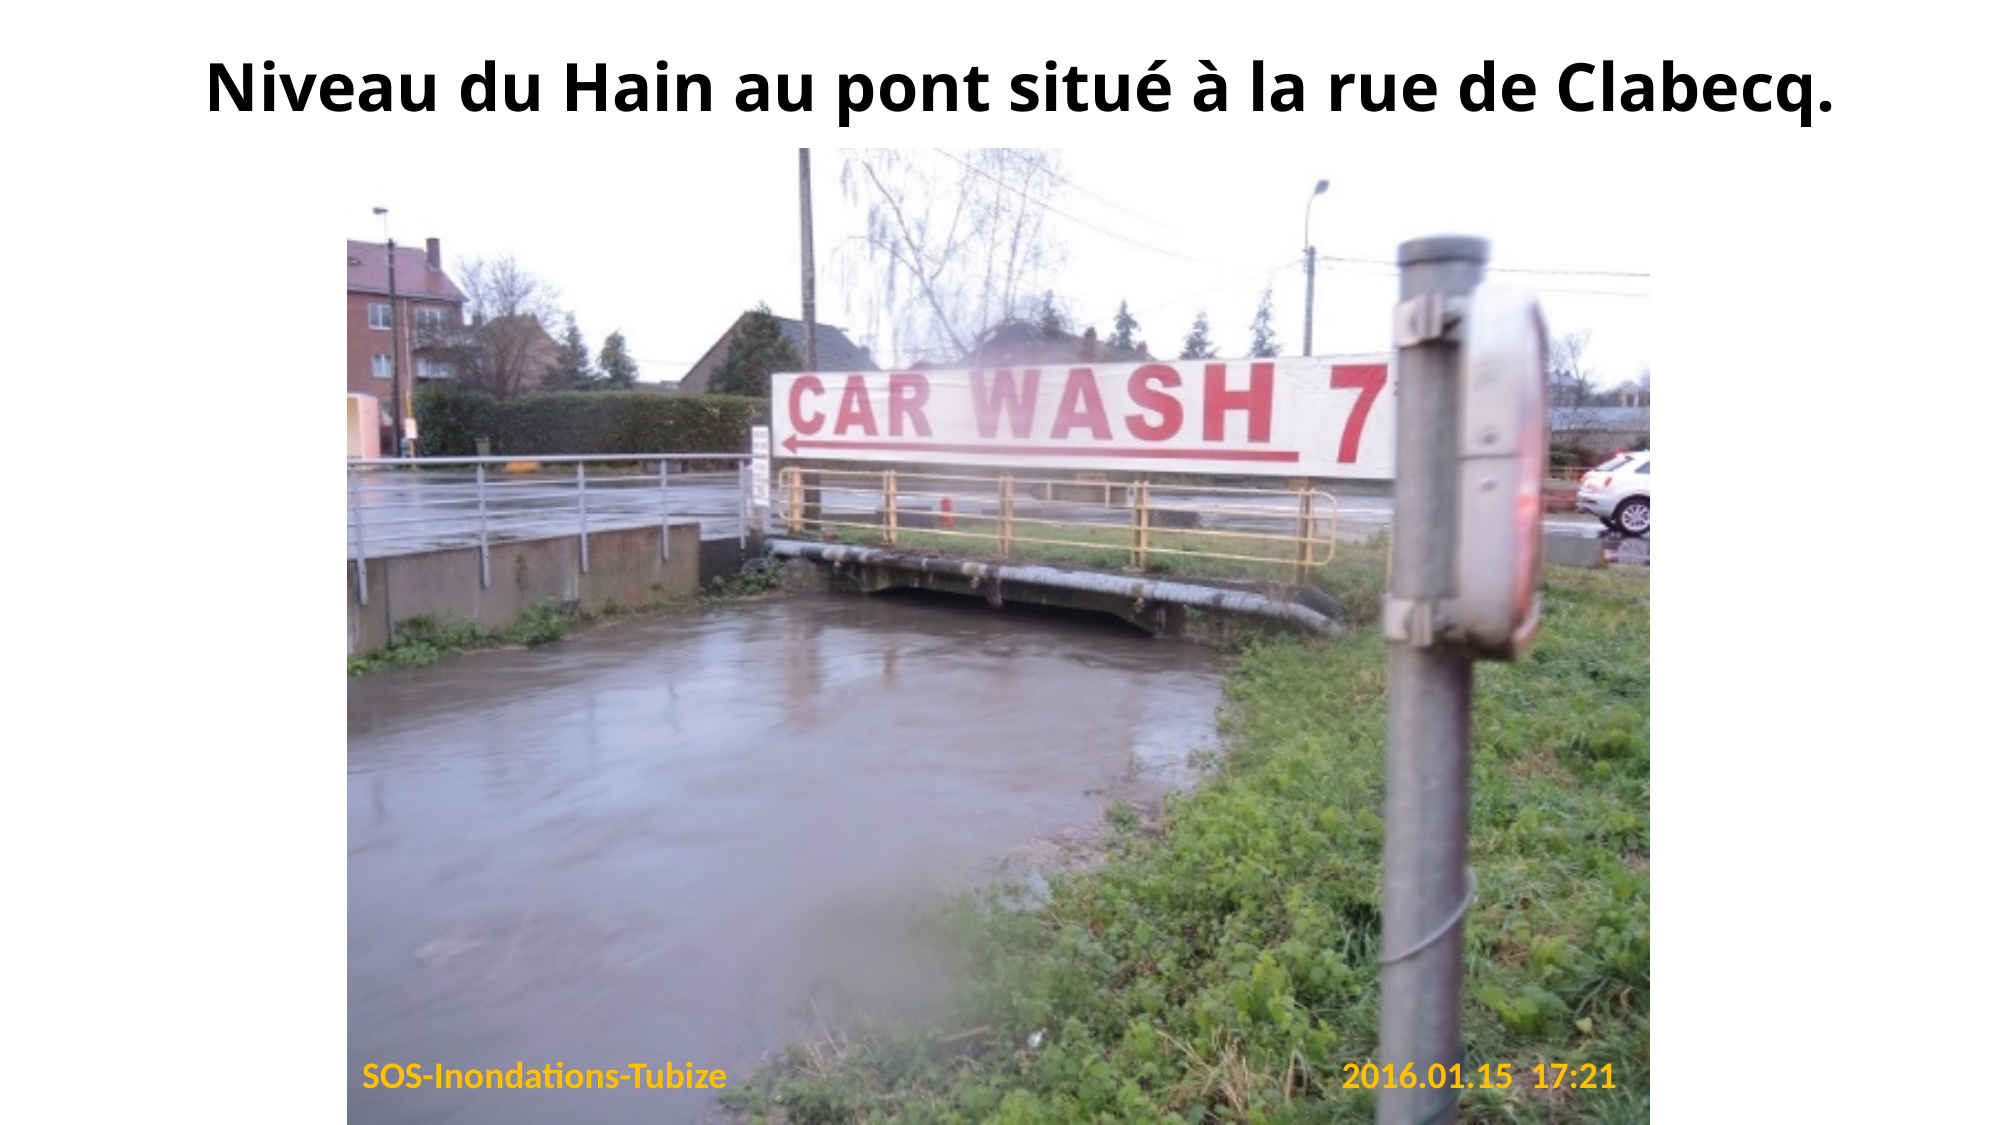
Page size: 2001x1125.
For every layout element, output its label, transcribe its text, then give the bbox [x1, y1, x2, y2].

text_box SOS-Inondations-Tubize [347, 1043, 765, 1105]
picture [347, 148, 1650, 1125]
title Niveau du Hain au pont situé à la rue de Clabecq. [0, 0, 2000, 193]
text_box 2016.01.15 17:21 [1326, 1043, 1650, 1105]
